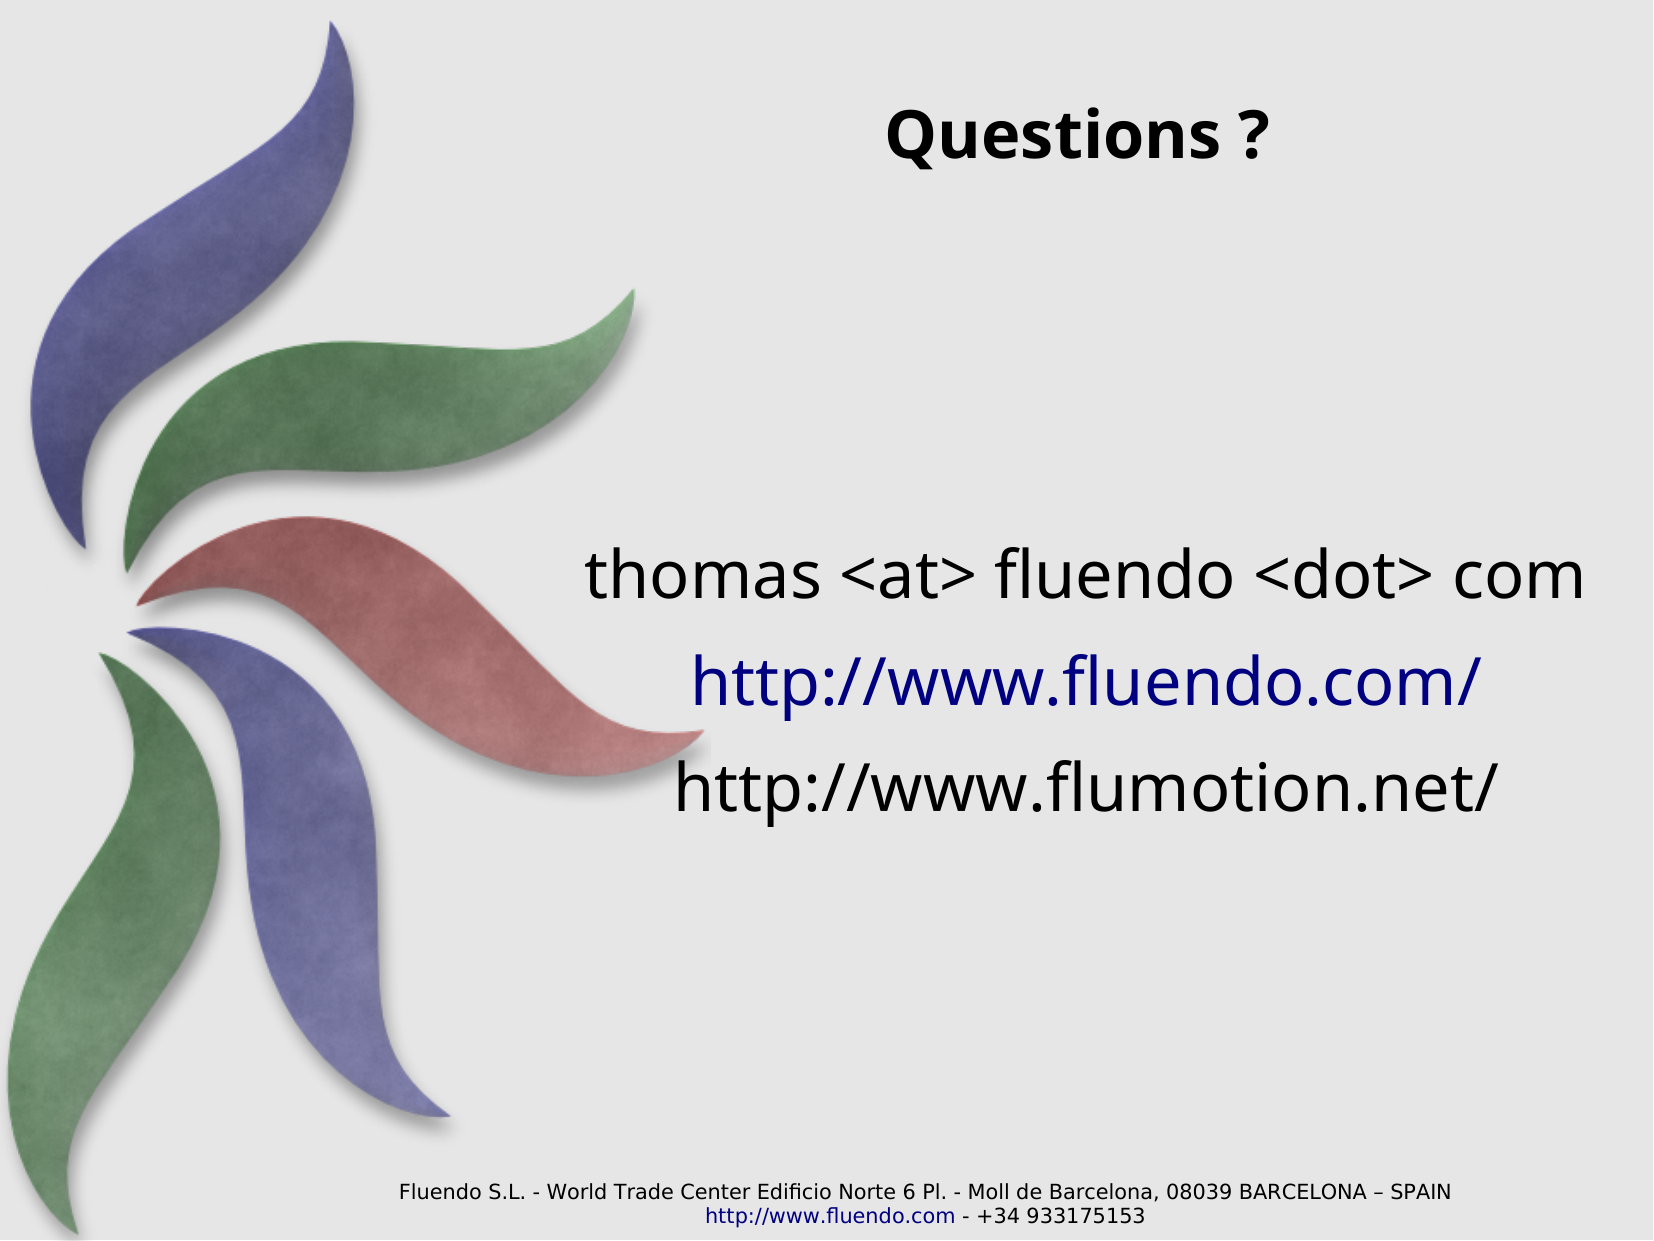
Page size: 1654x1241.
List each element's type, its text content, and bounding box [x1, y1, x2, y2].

title Questions ? [560, 58, 1595, 207]
list thomas <at> fluendo <dot> com http://www.fluendo.com/ http://www.flumotion.net/ [560, 236, 1595, 1123]
picture [0, 0, 711, 1241]
